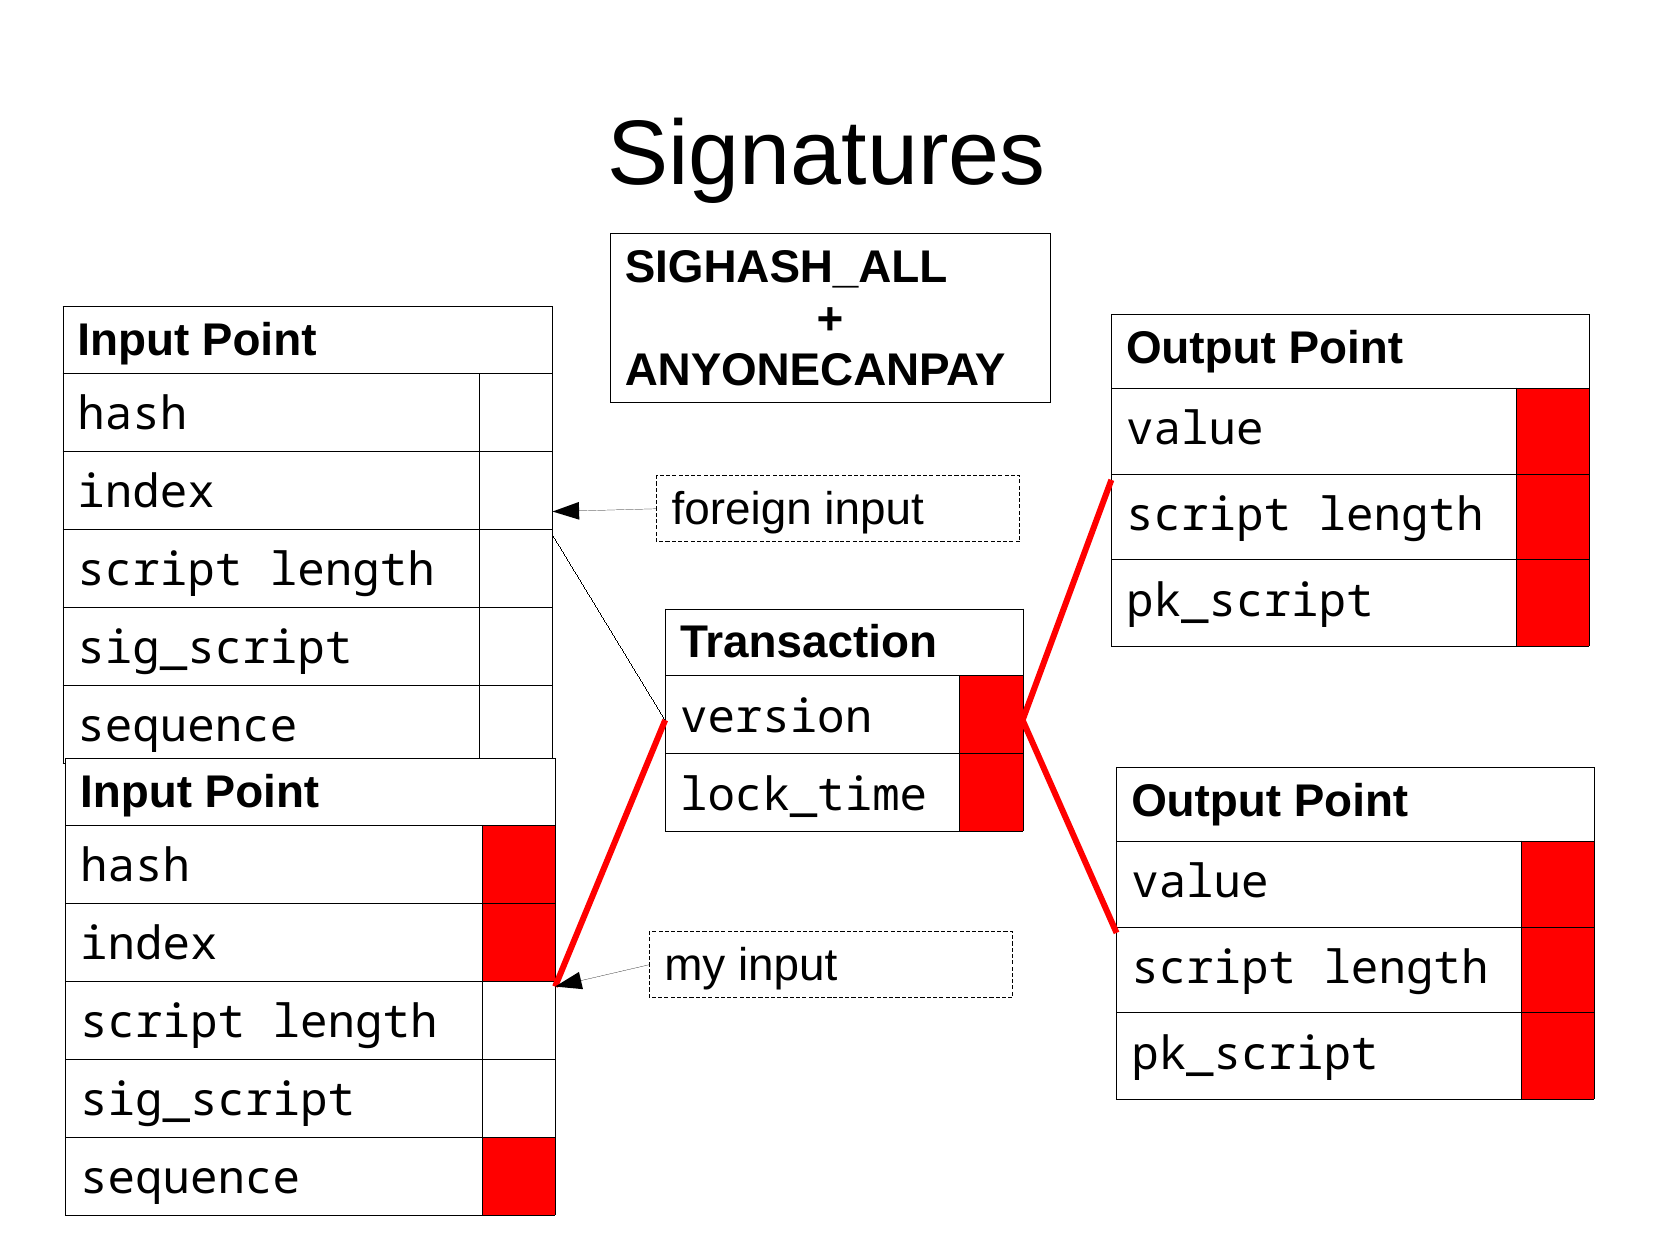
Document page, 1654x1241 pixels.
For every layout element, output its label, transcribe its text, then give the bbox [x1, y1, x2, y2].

table_cell lock_time [666, 754, 959, 831]
table_cell [483, 982, 555, 1059]
table_cell script length [66, 982, 482, 1059]
table_cell index [66, 904, 482, 981]
table_cell [480, 686, 552, 758]
table_cell [483, 904, 555, 981]
table_cell sig_script [66, 1060, 482, 1137]
table_cell [960, 754, 1023, 831]
table_header Transaction [666, 610, 1023, 675]
table_cell [1522, 842, 1594, 927]
table_cell script length [64, 530, 479, 607]
table_cell value [1112, 389, 1516, 474]
table_header Input Point [64, 307, 552, 373]
table_cell version [666, 676, 959, 753]
table_cell hash [64, 374, 479, 451]
table_cell [480, 608, 552, 685]
table_cell [1522, 1013, 1594, 1099]
table_cell [1517, 560, 1589, 646]
table_cell script length [1112, 475, 1516, 559]
table_header Input Point [66, 759, 555, 825]
table_cell [483, 826, 555, 903]
table_cell pk_script [1112, 560, 1516, 646]
table_cell sequence [66, 1138, 482, 1215]
table_cell [1517, 389, 1589, 474]
title Signatures [82, 56, 1571, 250]
table_cell [480, 452, 552, 529]
table_cell [480, 374, 552, 451]
table_cell hash [66, 826, 482, 903]
table_cell [1522, 928, 1594, 1012]
text_box foreign input [656, 475, 1020, 542]
table_cell pk_script [1117, 1013, 1521, 1099]
table_cell [1517, 475, 1589, 559]
text_box SIGHASH_ALL + ANYONECANPAY [610, 233, 1051, 403]
table_cell [480, 530, 552, 607]
table_cell script length [1117, 928, 1521, 1012]
text_box my input [649, 931, 1013, 998]
table_cell [483, 1060, 555, 1137]
table_cell [960, 676, 1023, 753]
table_header Output Point [1117, 768, 1594, 841]
table_cell sequence [64, 686, 479, 763]
table_cell value [1117, 842, 1521, 927]
table_cell sig_script [64, 608, 479, 685]
table_cell [483, 1138, 555, 1215]
table_cell index [64, 452, 479, 529]
table_header Output Point [1112, 315, 1589, 388]
